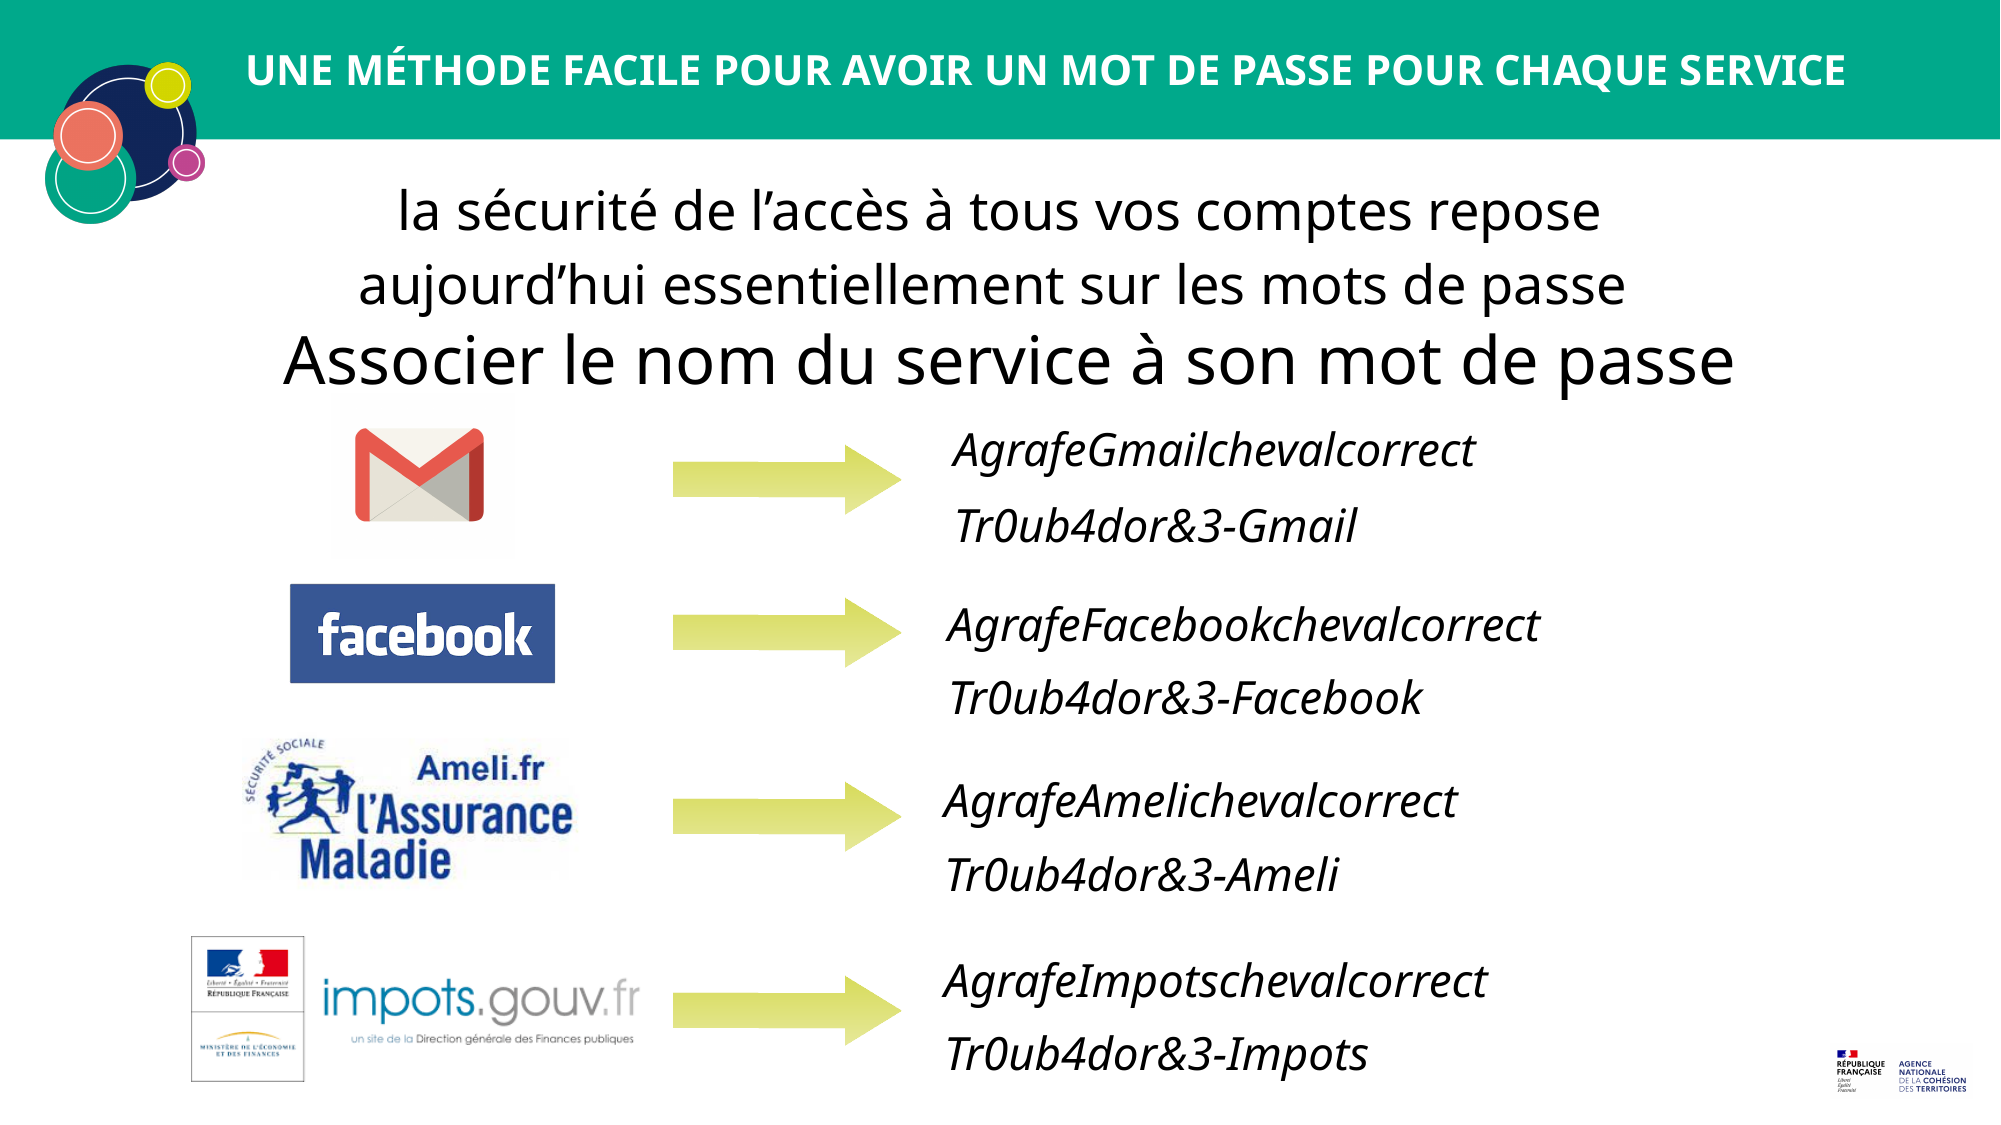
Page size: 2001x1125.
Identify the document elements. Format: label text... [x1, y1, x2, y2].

text_box AgrafeFacebookchevalcorrect Tr0ub4dor&3-Facebook [933, 584, 1805, 721]
text_box [673, 597, 902, 668]
text_box [673, 975, 902, 1046]
picture [274, 393, 572, 710]
picture [242, 720, 591, 917]
text_box AgrafeImpotschevalcorrect Tr0ub4dor&3-Impots [929, 941, 1892, 1077]
text_box Associer le nom du service à son mot de passe [115, 288, 1885, 420]
text_box la sécurité de l’accès à tous vos comptes repose aujourd’hui essentiellement sur les mots de passe [309, 165, 1691, 288]
text_box AgrafeAmelichevalcorrect Tr0ub4dor&3-Ameli [929, 761, 1892, 898]
picture [45, 62, 205, 224]
picture [1830, 1043, 1973, 1099]
text_box AgrafeGmailchevalcorrect Tr0ub4dor&3-Gmail [938, 409, 1716, 549]
text_box [673, 444, 902, 515]
text_box UNE MÉTHODE FACILE POUR AVOIR UN MOT DE PASSE POUR CHAQUE SERVICE [230, 36, 1966, 102]
picture [191, 936, 654, 1082]
text_box [673, 781, 902, 852]
